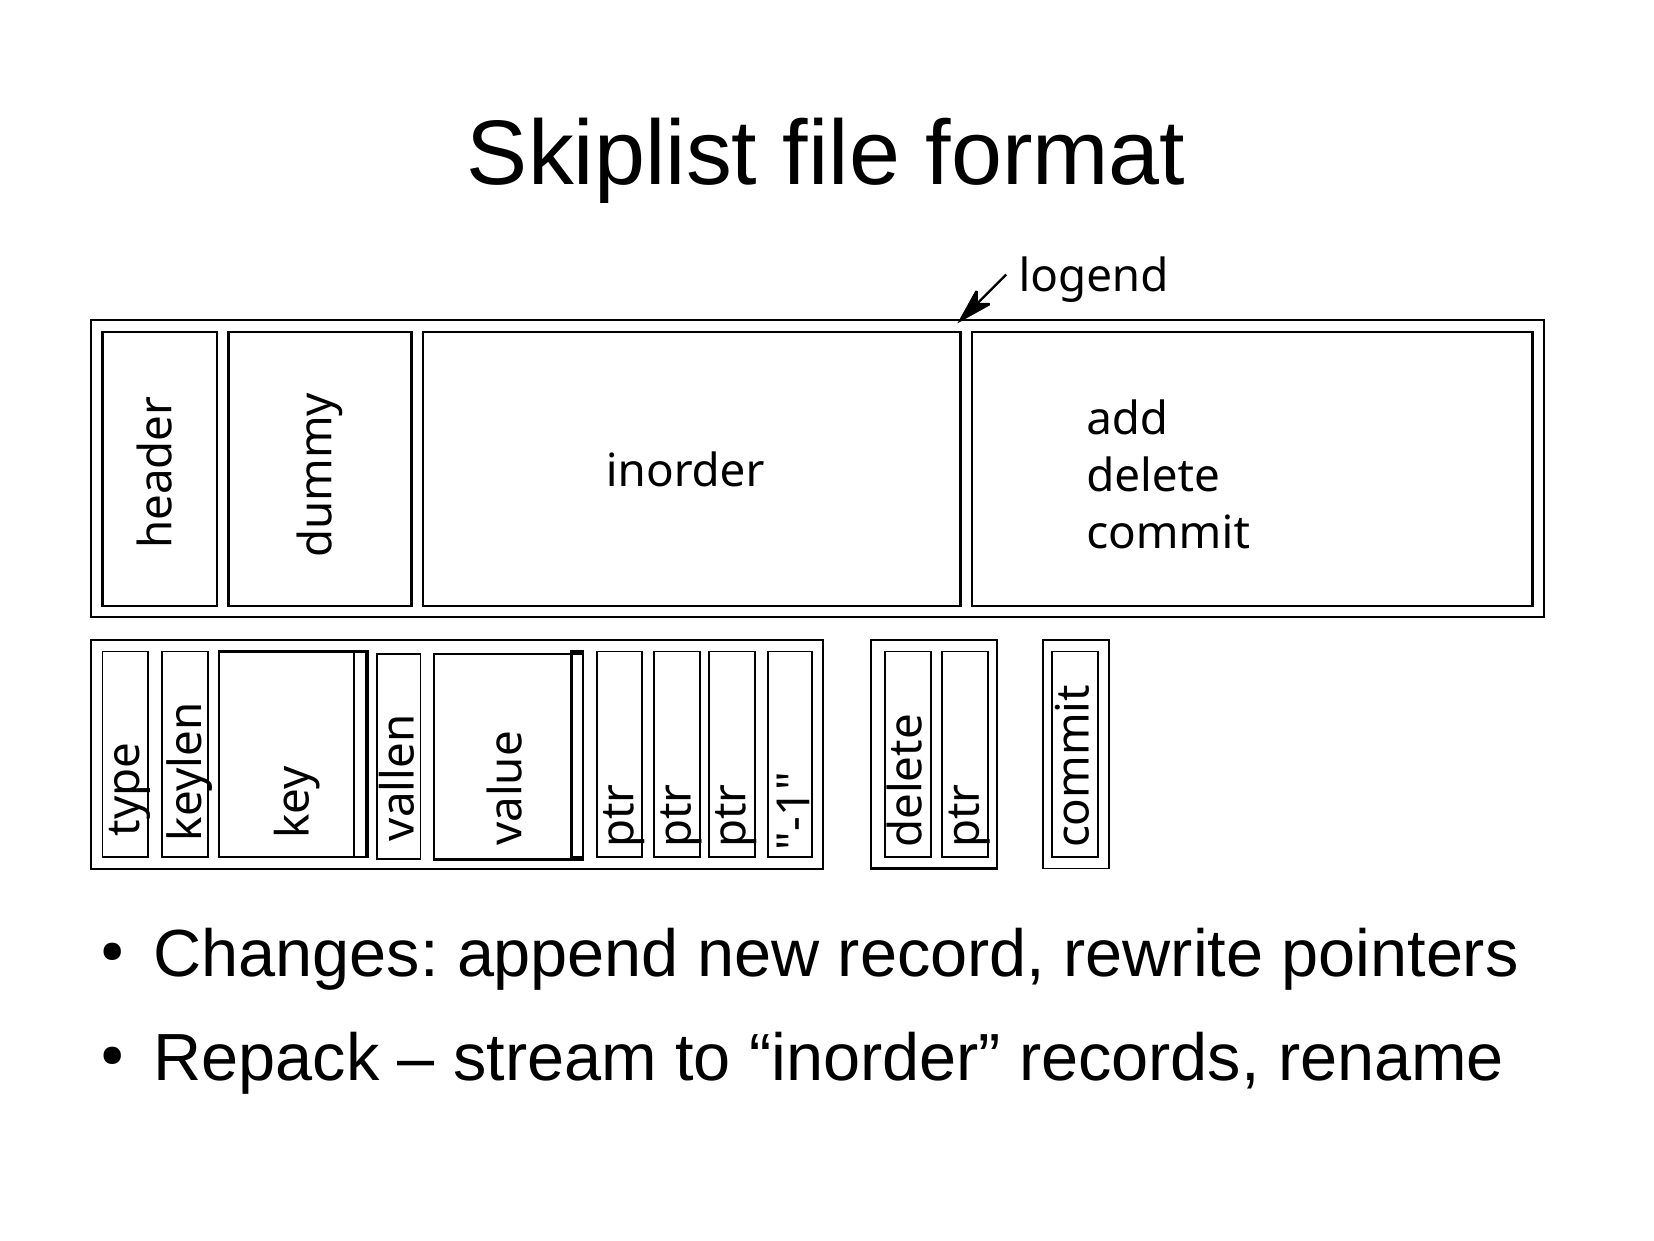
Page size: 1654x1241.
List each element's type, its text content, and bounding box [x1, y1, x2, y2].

title Skiplist file format [82, 49, 1571, 257]
picture [89, 256, 1546, 870]
list Changes: append new record, rewrite pointers Repack – stream to “inorder” records, rename [82, 290, 1538, 1141]
